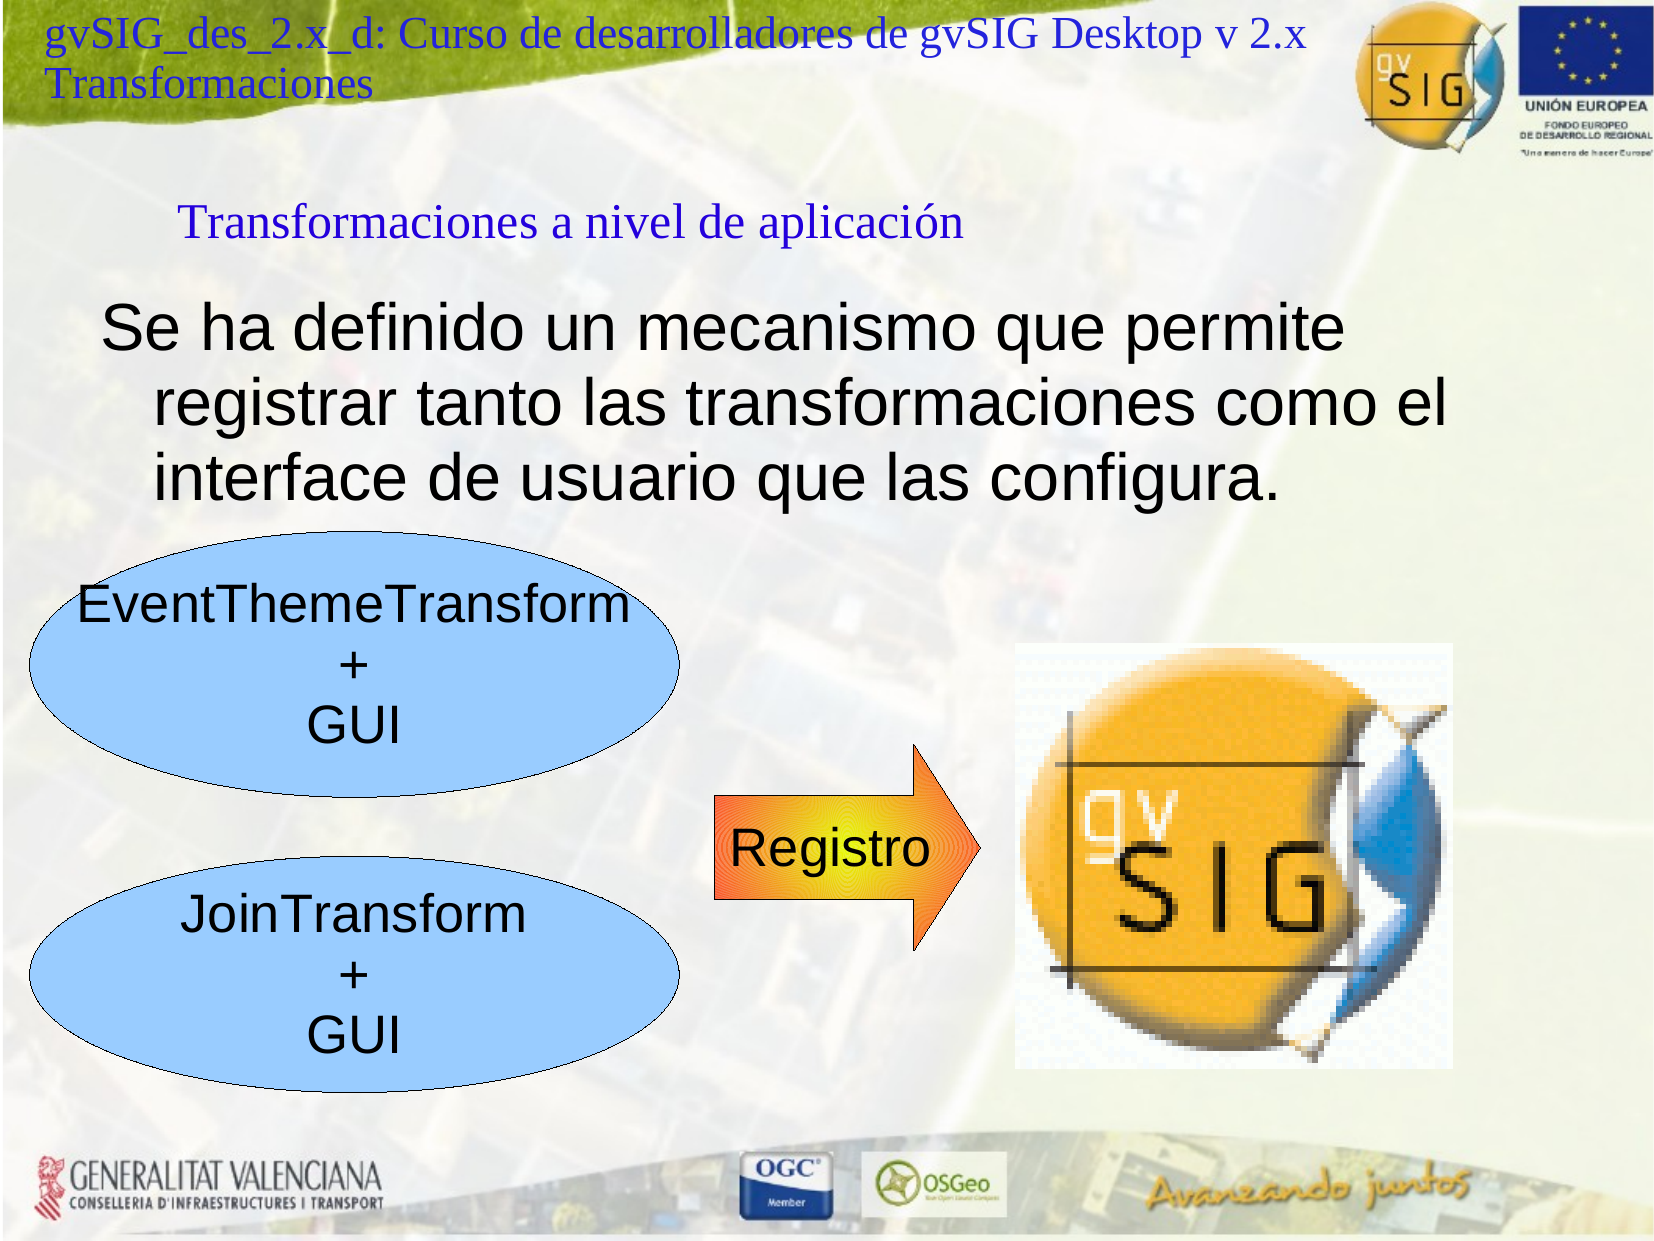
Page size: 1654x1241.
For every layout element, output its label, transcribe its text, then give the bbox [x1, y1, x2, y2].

text_box Registro [714, 744, 981, 951]
text_box EventThemeTransform + GUI [29, 531, 680, 798]
picture [2, 0, 1654, 1241]
list Se ha definido un mecanismo que permite registrar tanto las transformaciones como el interface de usuario que las configura. [82, 290, 1571, 931]
text_box JoinTransform + GUI [29, 856, 680, 1093]
title Transformaciones a nivel de aplicación [177, 95, 1329, 290]
